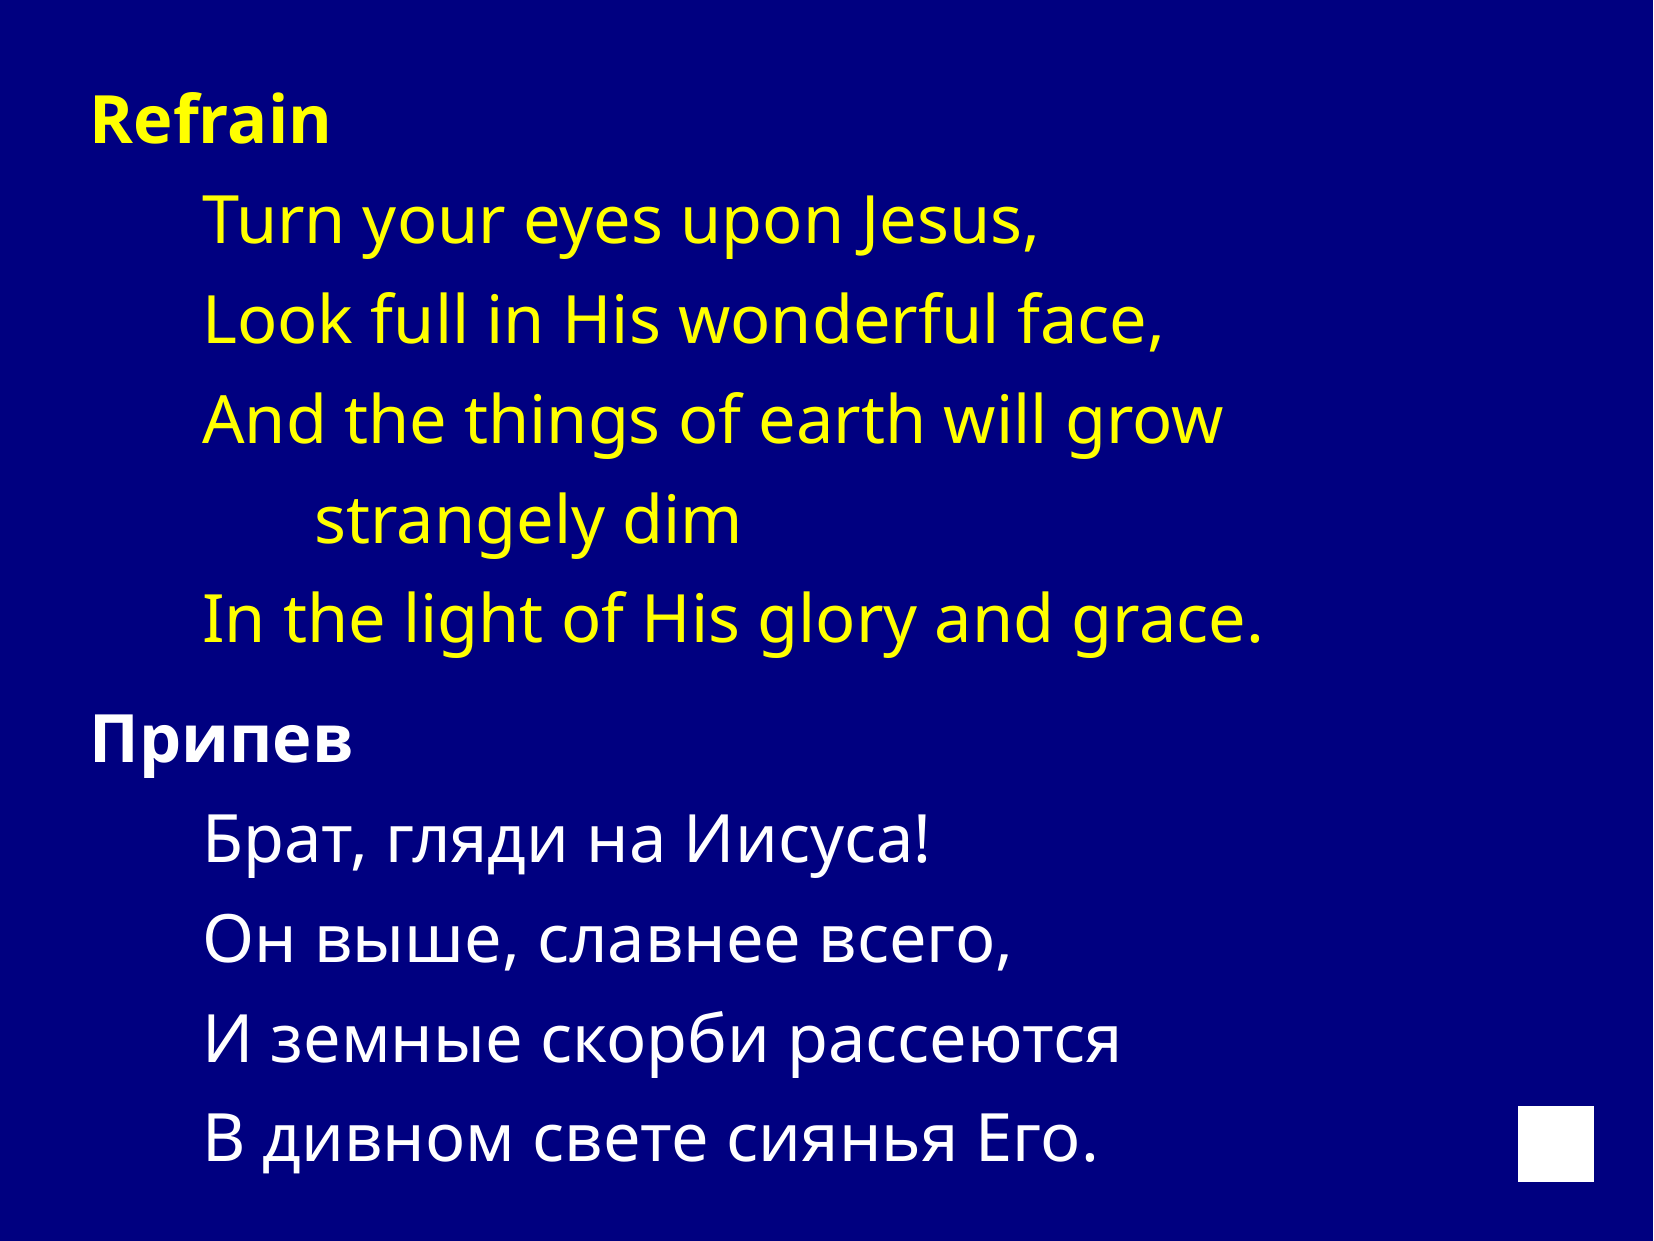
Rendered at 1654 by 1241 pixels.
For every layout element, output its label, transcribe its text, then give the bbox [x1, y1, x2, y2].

text_box Припев Брат, гляди на Иисуса! Он выше, славнее всего, И земные скорби рассеются В дивном свете сиянья Его. [75, 675, 1576, 1163]
text_box Refrain Turn your eyes upon Jesus, Look full in His wonderful face, And the things of earth will grow strangely dim In the light of His glory and grace. [75, 56, 1576, 638]
text_box [1518, 1106, 1594, 1182]
